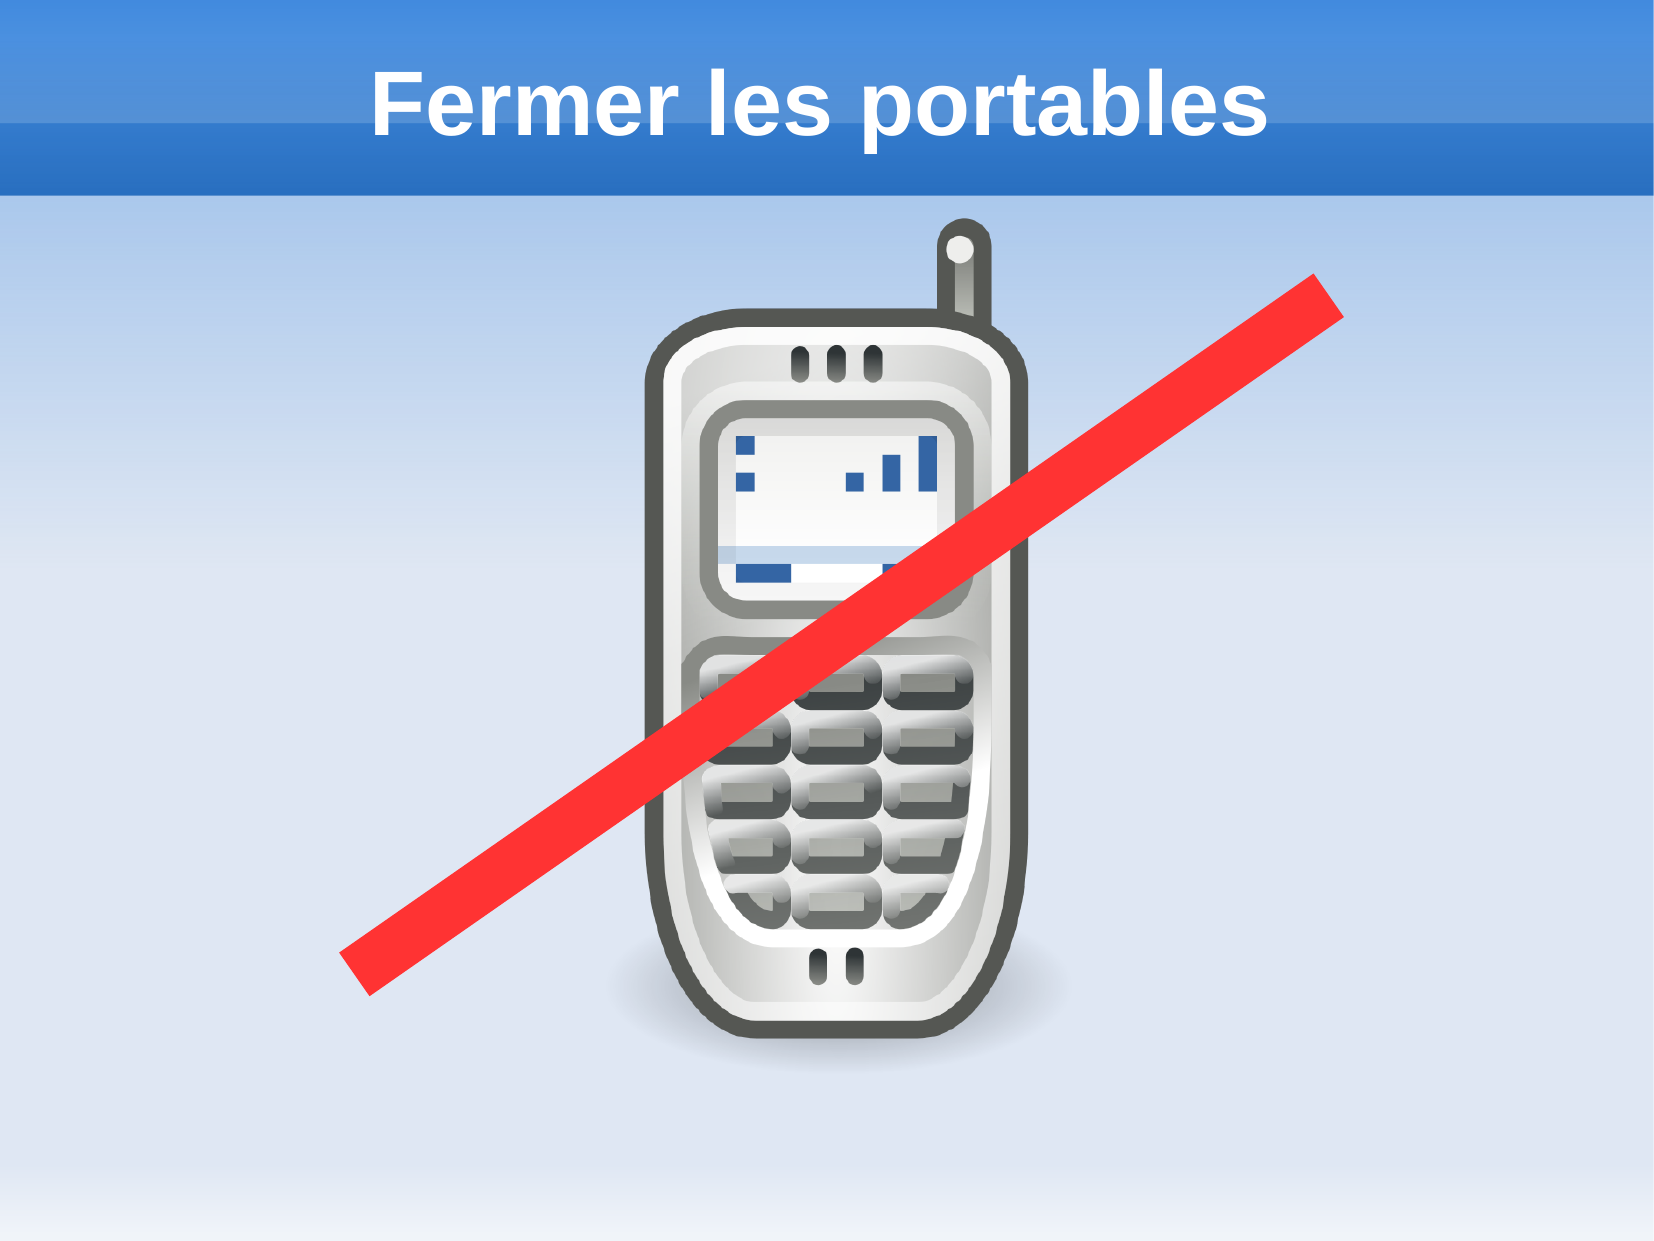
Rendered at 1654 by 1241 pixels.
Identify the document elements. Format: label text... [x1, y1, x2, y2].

title Fermer les portables [76, 0, 1565, 208]
picture [0, 0, 1654, 1241]
